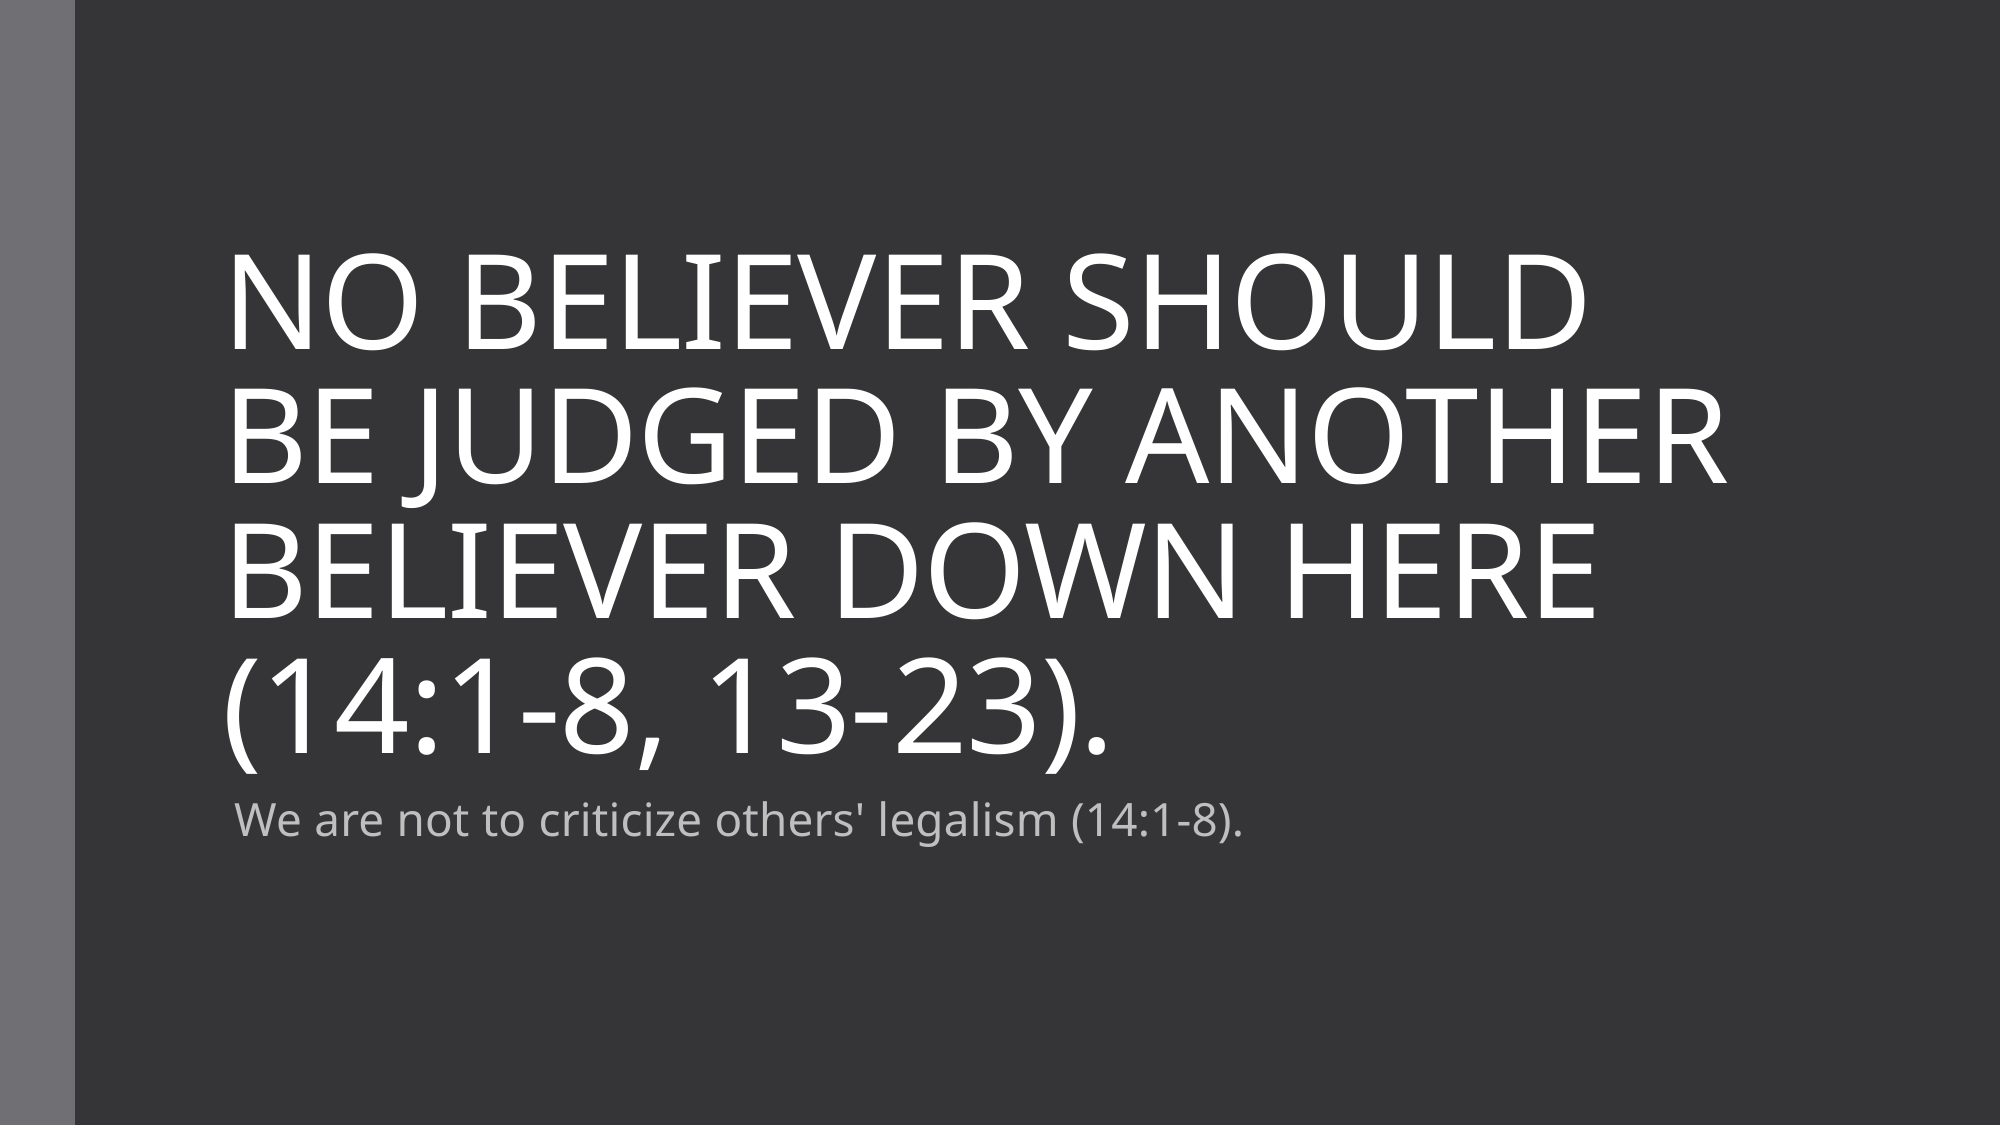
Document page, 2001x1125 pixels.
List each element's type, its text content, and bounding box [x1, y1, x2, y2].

subtitle We are not to criticize others' legalism (14:1-8). [206, 787, 1752, 1066]
title NO BELIEVER SHOULD BE JUDGED BY ANOTHER BELIEVER DOWN HERE (14:1-8, 13-23). [206, 124, 1752, 787]
